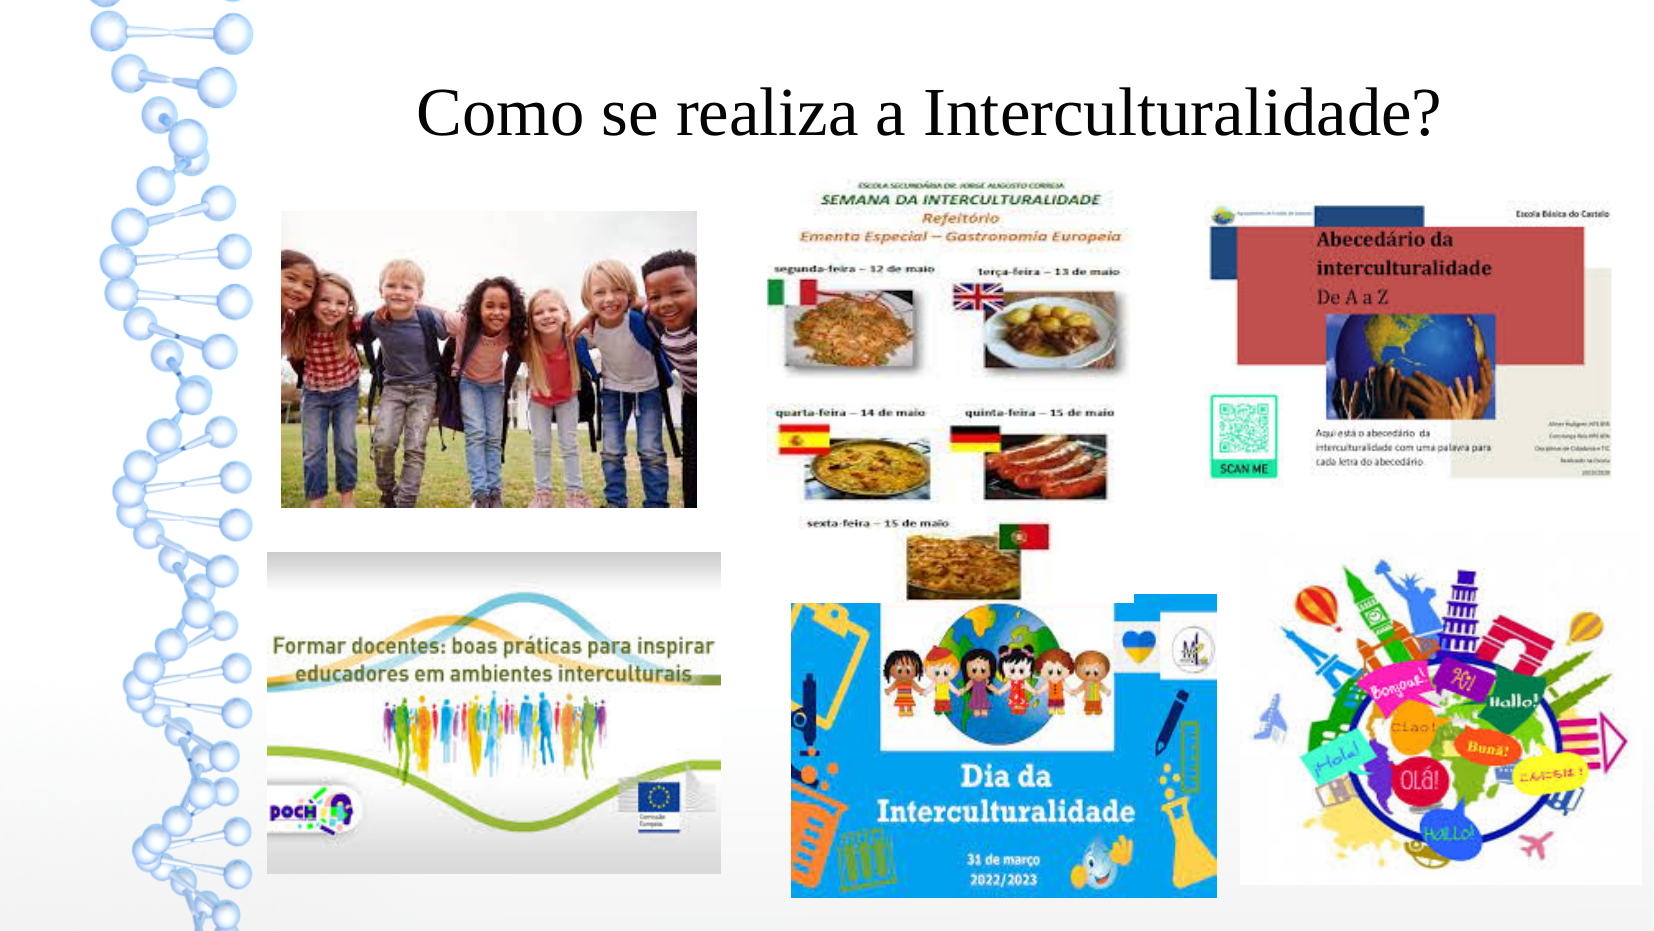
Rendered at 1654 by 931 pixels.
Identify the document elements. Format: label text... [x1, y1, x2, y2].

title Como se realiza a Interculturalidade? [265, 35, 1595, 189]
picture [0, 0, 1654, 931]
